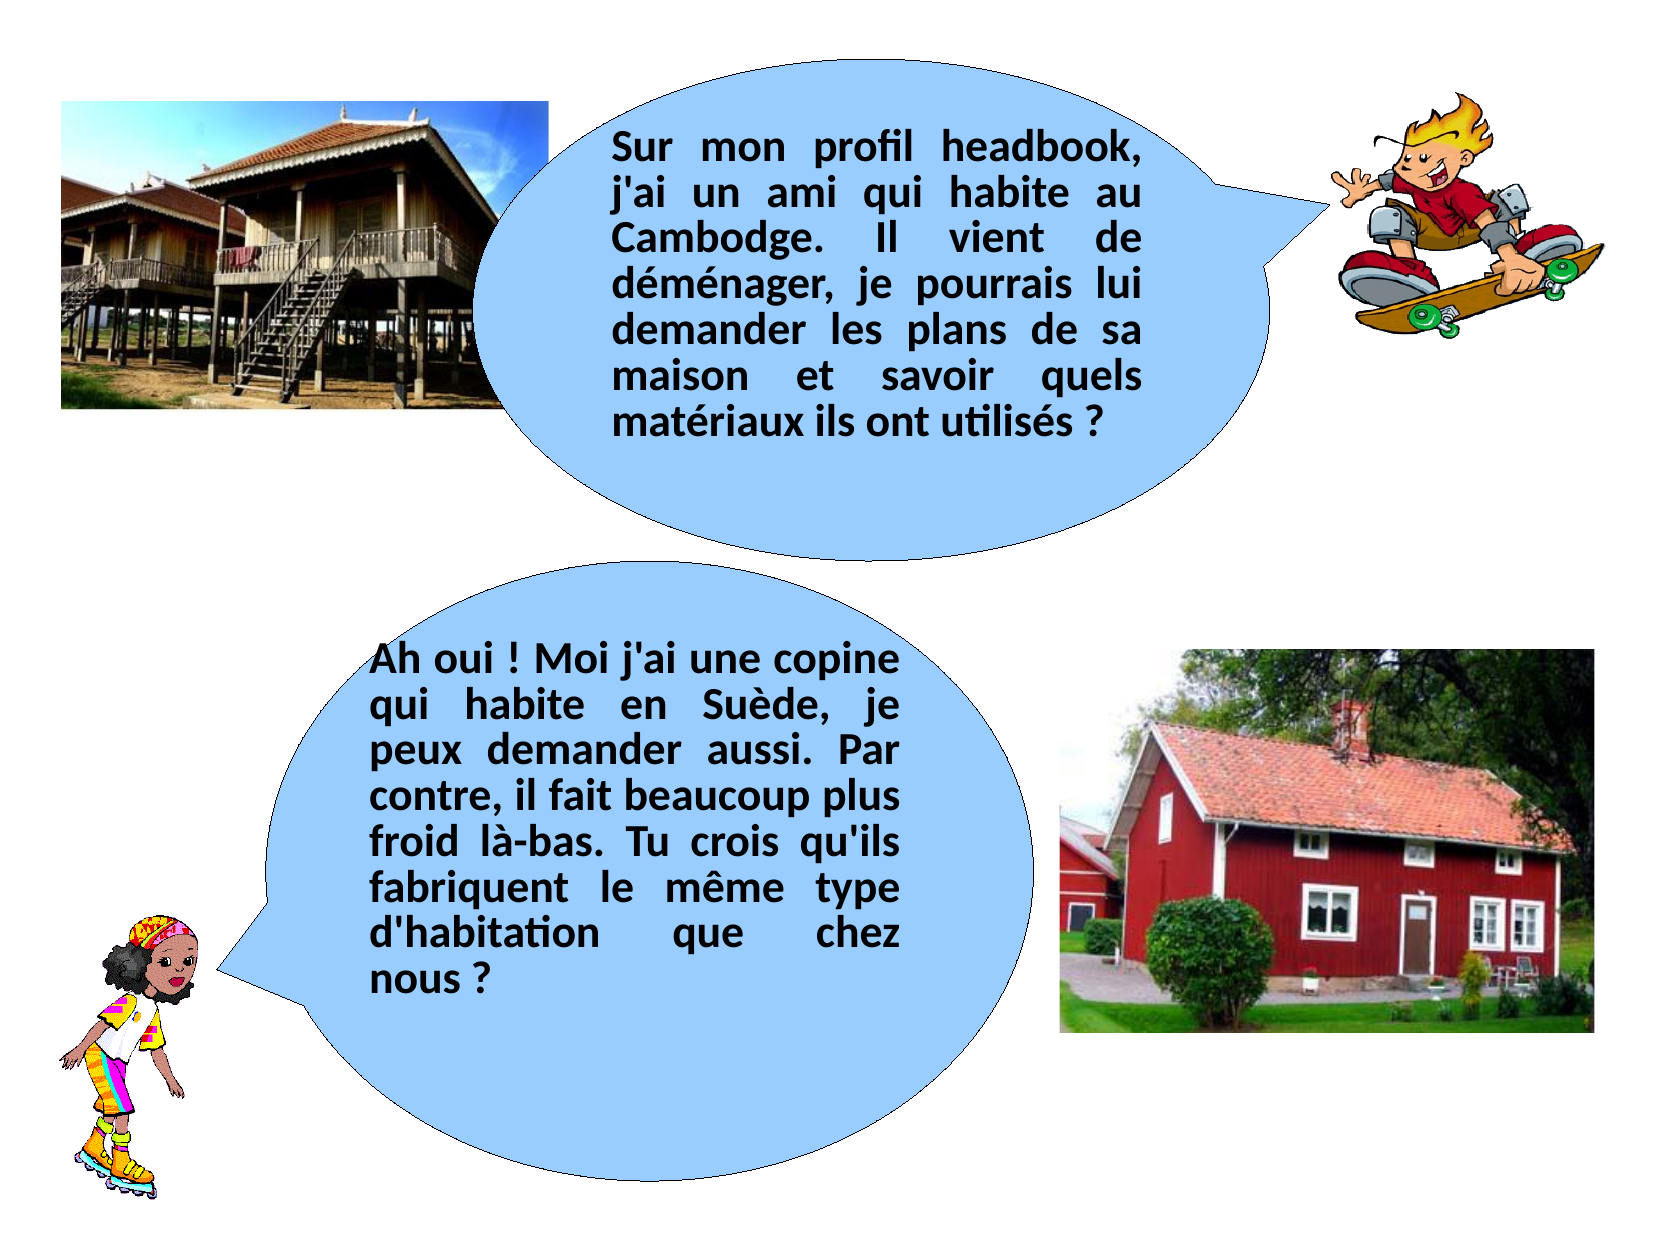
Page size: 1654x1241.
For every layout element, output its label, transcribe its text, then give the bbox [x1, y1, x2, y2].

text_box Sur mon profil headbook, j'ai un ami qui habite au Cambodge. Il vient de déménager, je pourrais lui demander les plans de sa maison et savoir quels matériaux ils ont utilisés ? [596, 119, 1158, 525]
text_box [406, 561, 893, 631]
picture [61, 101, 562, 414]
text_box Ah oui ! Moi j'ai une copine qui habite en Suède, je peux demander aussi. Par contre, il fait beaucoup plus froid là-bas. Tu crois qu'ils fabriquent le même type d'habitation que chez nous ? [354, 631, 916, 1093]
text_box [216, 673, 354, 1069]
text_box [381, 647, 1034, 1182]
text_box [1158, 135, 1328, 485]
text_box [612, 59, 1130, 119]
text_box [472, 128, 596, 492]
text_box [665, 525, 1077, 562]
picture [59, 915, 198, 1202]
picture [1328, 88, 1611, 345]
picture [1059, 649, 1595, 1033]
